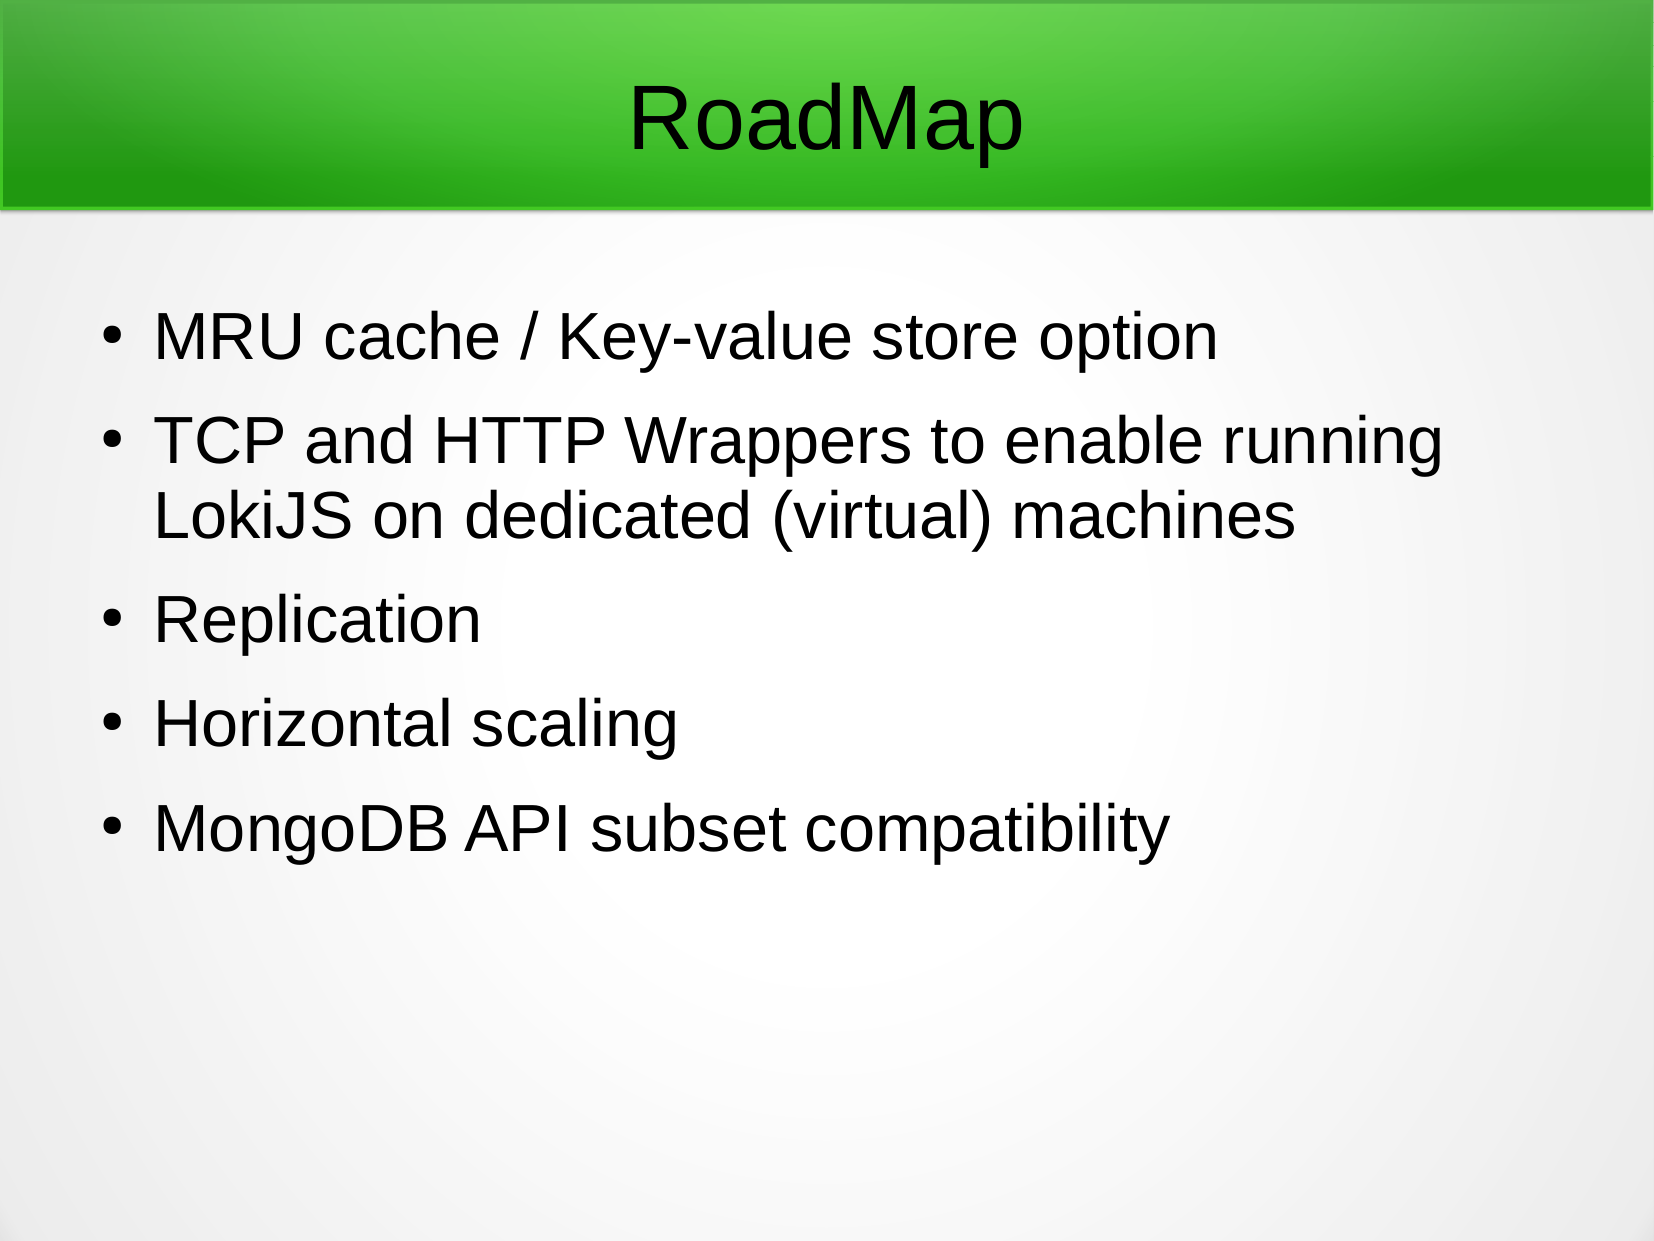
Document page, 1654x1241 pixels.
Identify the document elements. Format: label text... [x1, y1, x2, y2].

list MRU cache / Key-value store option TCP and HTTP Wrappers to enable running LokiJS on dedicated (virtual) machines Replication Horizontal scaling MongoDB API subset compatibility [82, 299, 1571, 1019]
title RoadMap [82, 47, 1571, 189]
